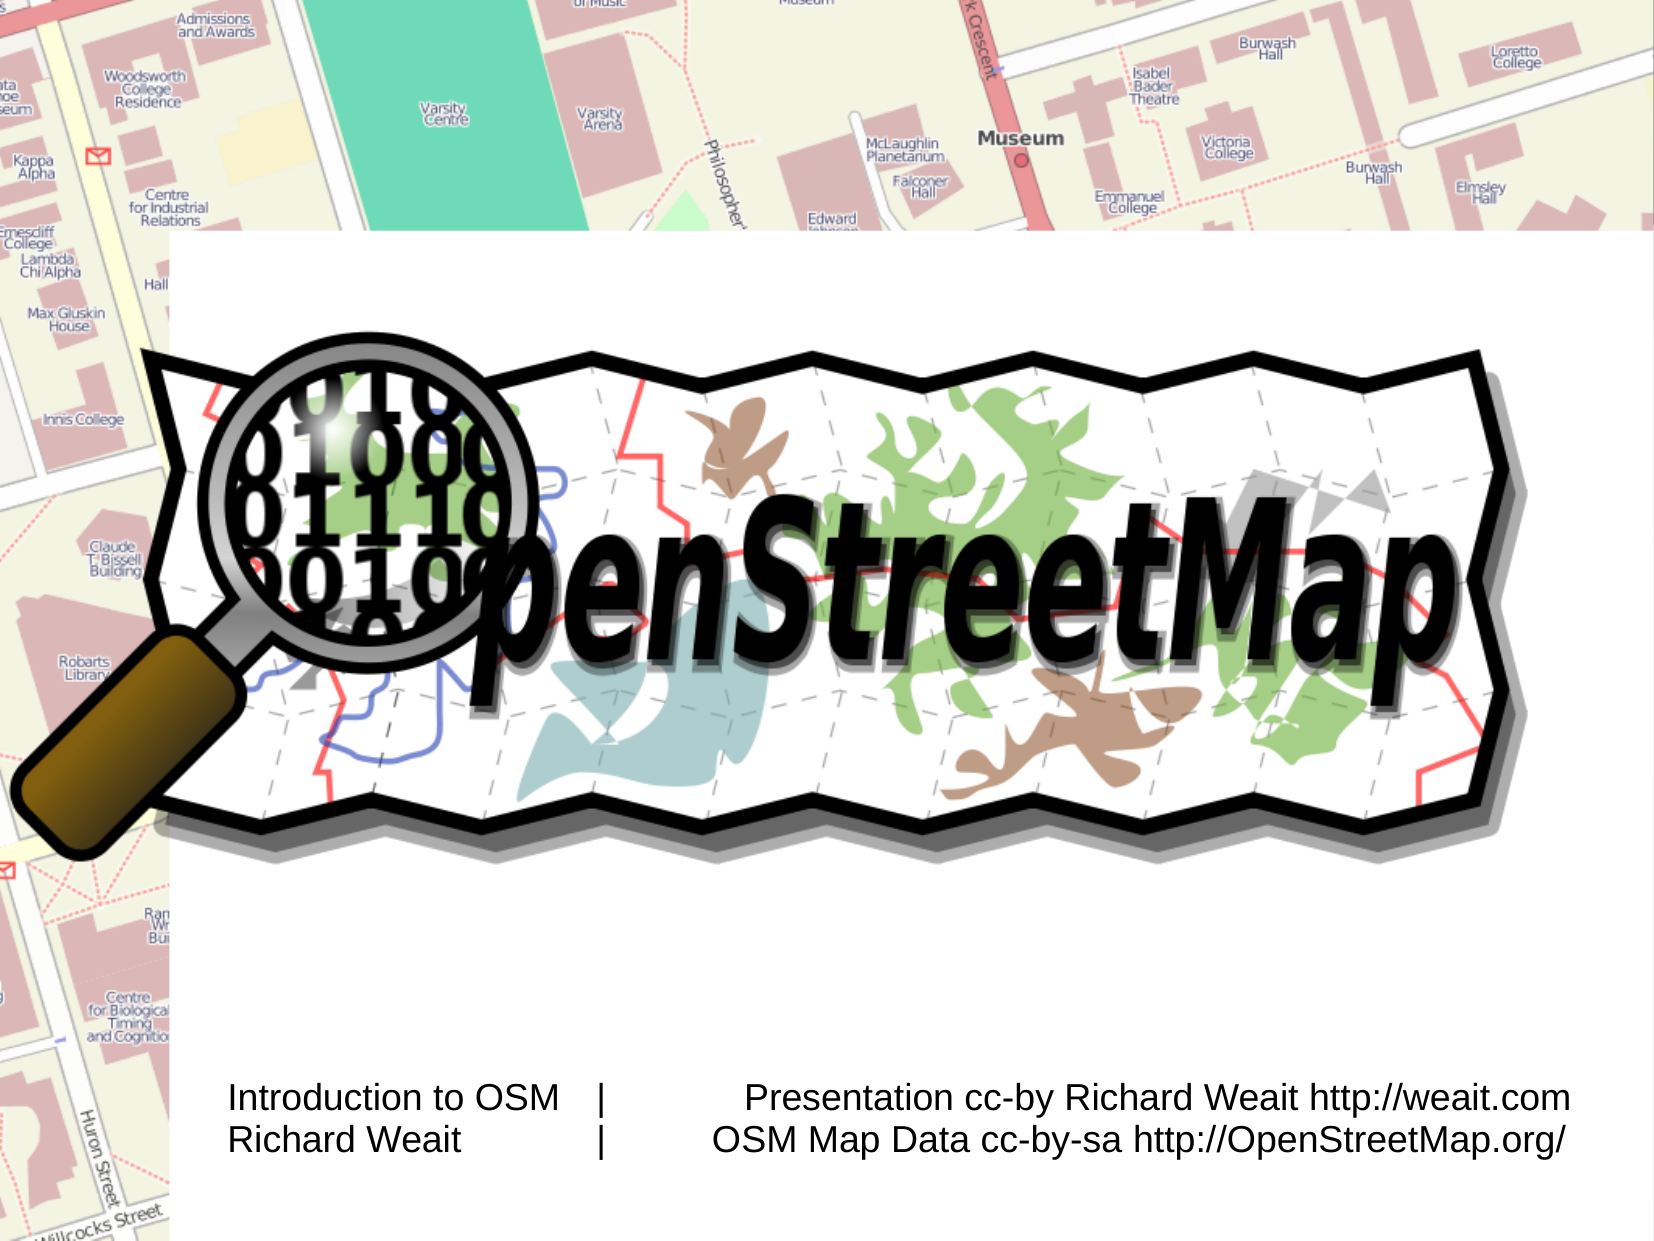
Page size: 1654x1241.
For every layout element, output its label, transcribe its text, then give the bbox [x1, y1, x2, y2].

picture [0, 0, 1654, 1241]
text_box Introduction to OSM | Presentation cc-by Richard Weait http://weait.com Richard Weait | OSM Map Data cc-by-sa http://OpenStreetMap.org/ [206, 1062, 1595, 1202]
